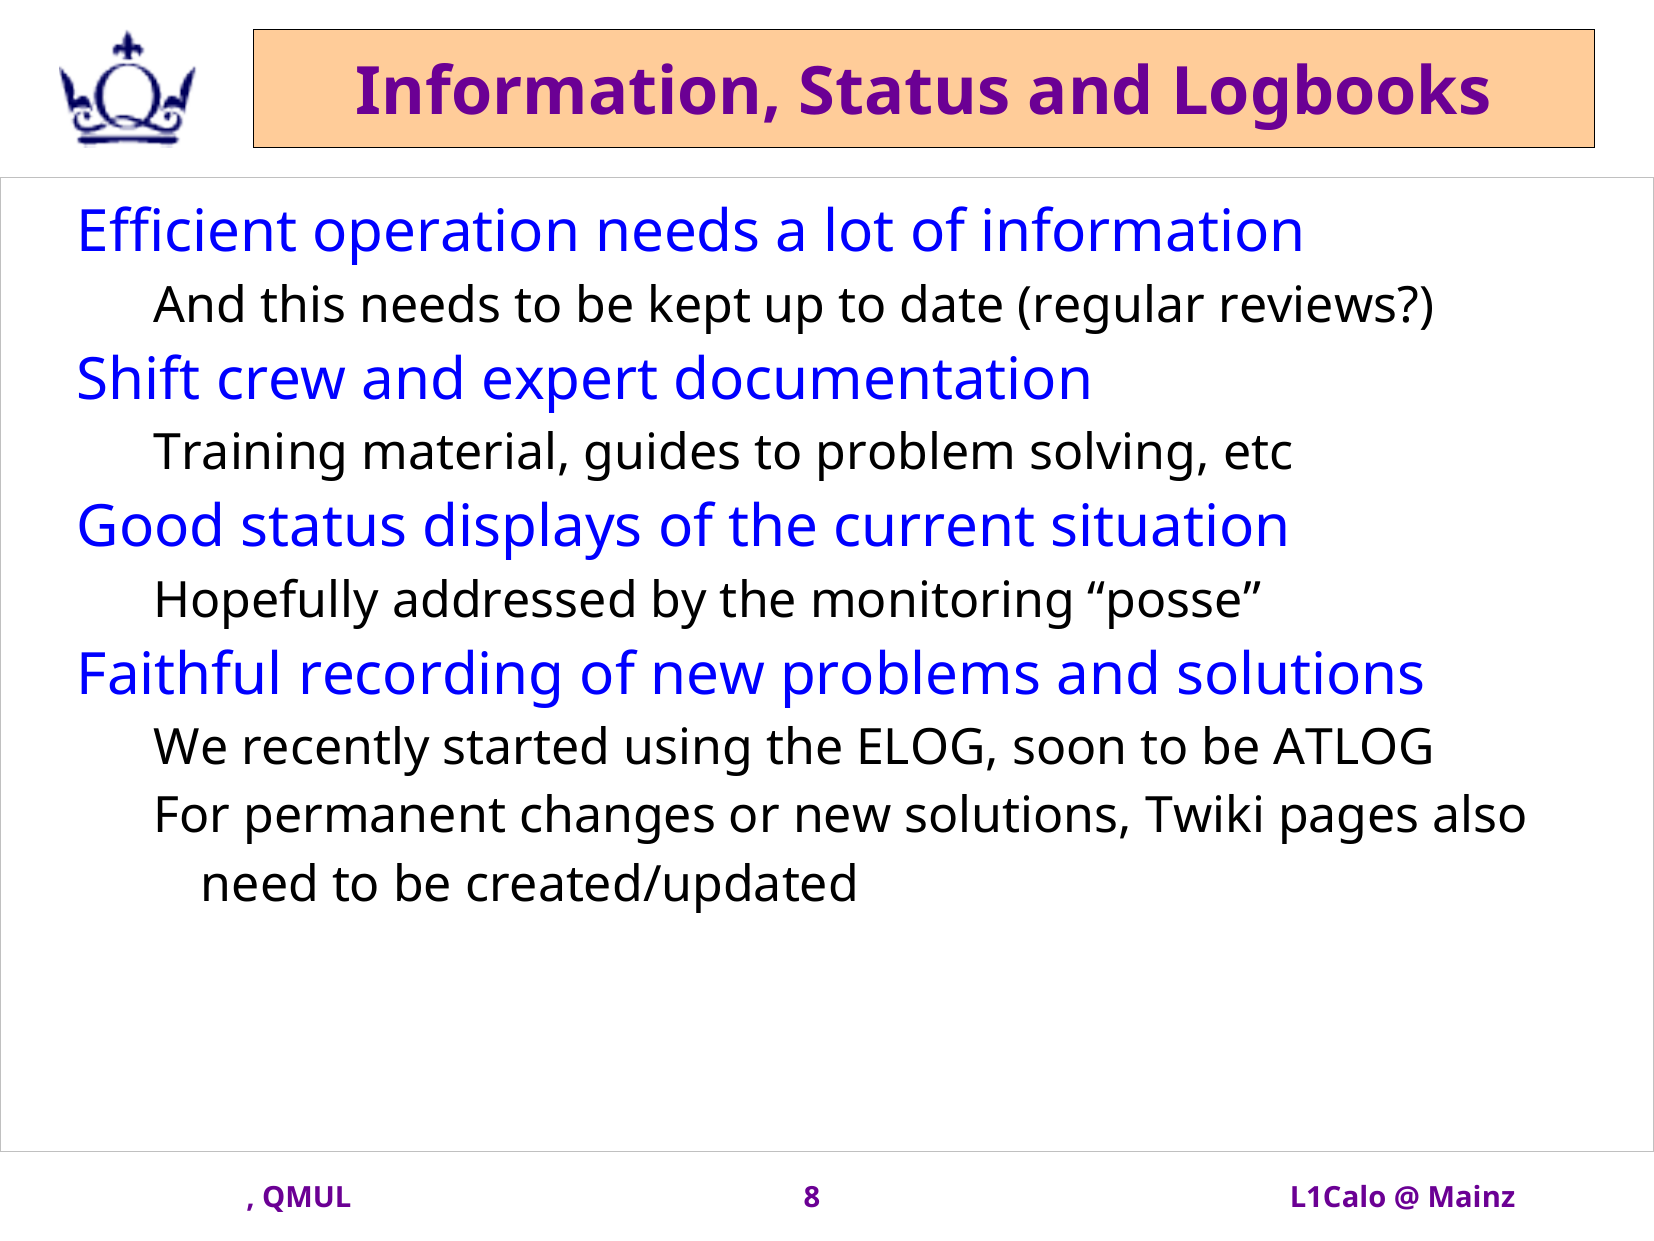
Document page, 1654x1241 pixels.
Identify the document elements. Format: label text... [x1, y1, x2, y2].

picture [59, 29, 200, 148]
title Information, Status and Logbooks [253, 29, 1595, 148]
list Efficient operation needs a lot of information And this needs to be kept up to date (regular reviews?) Shift crew and expert documentation Training material, guides to problem solving, etc Good status displays of the current situation Hopefully addressed by the monitoring “posse” Faithful recording of new problems and solutions We recently started using the ELOG, soon to be ATLOG For permanent changes or new solutions, Twiki pages also need to be created/updated [59, 189, 1603, 1109]
